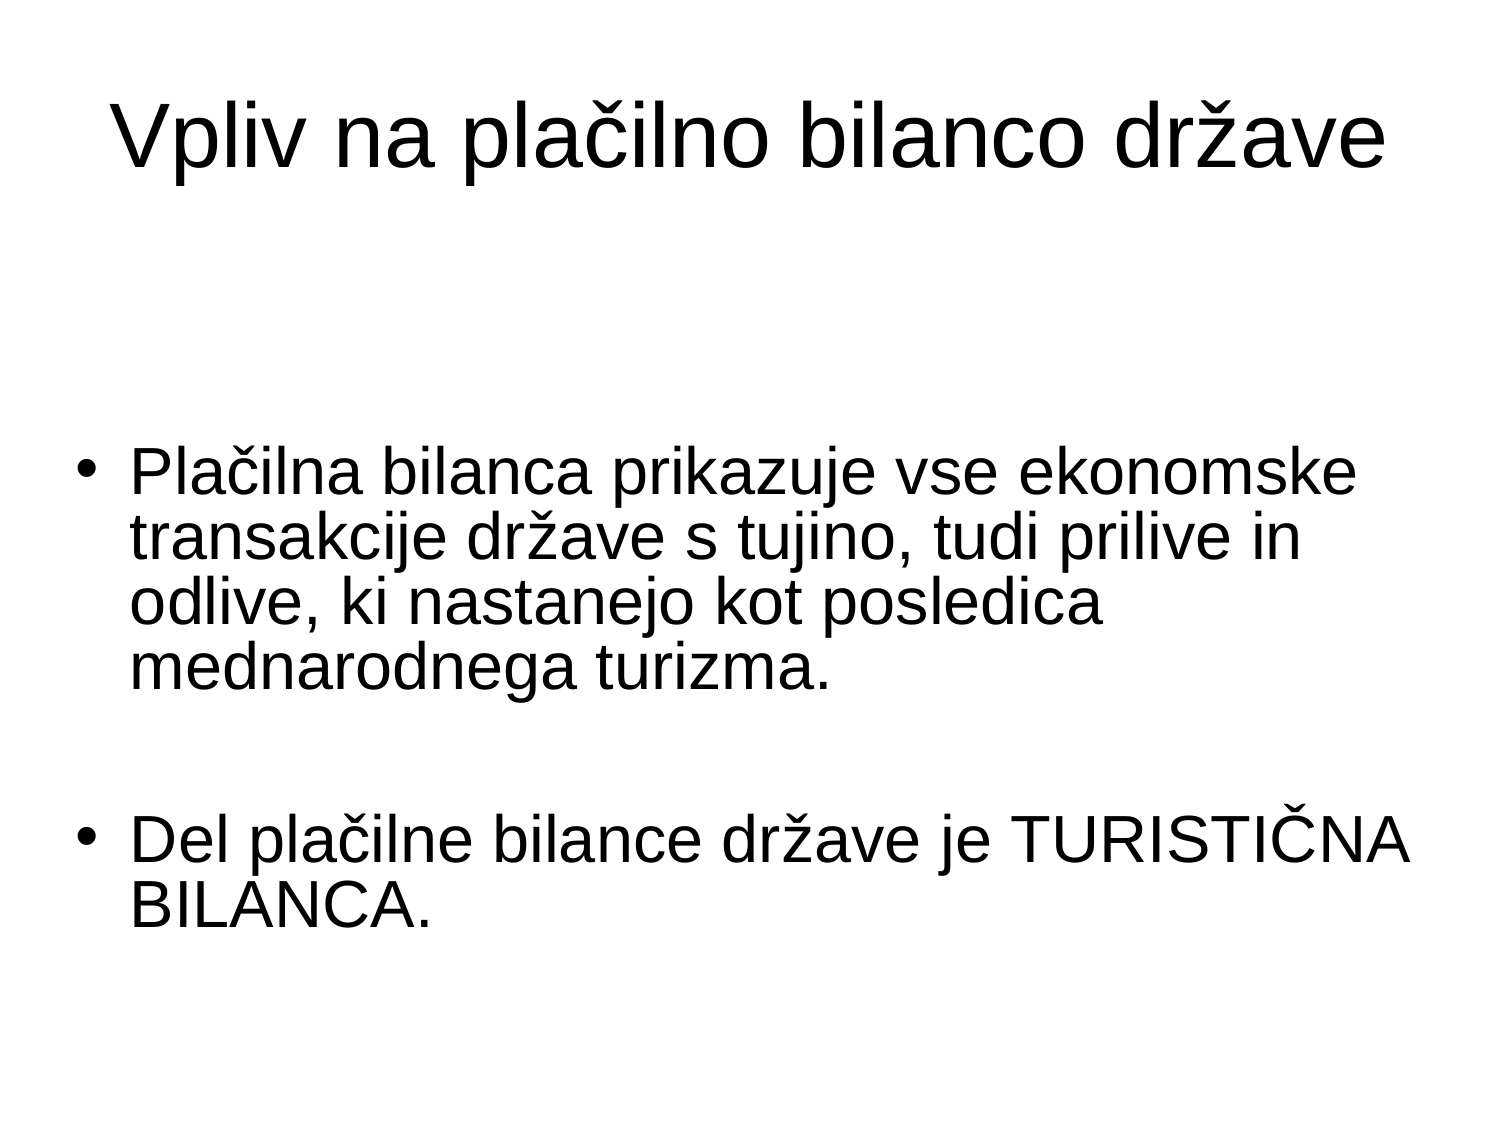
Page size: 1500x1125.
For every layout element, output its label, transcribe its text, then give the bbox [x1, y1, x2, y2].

list Plačilna bilanca prikazuje vse ekonomske transakcije države s tujino, tudi prilive in odlive, ki nastanejo kot posledica mednarodnega turizma. Del plačilne bilance države je TURISTIČNA BILANCA. [75, 442, 1425, 991]
title Vpliv na plačilno bilanco države [75, 28, 1425, 249]
